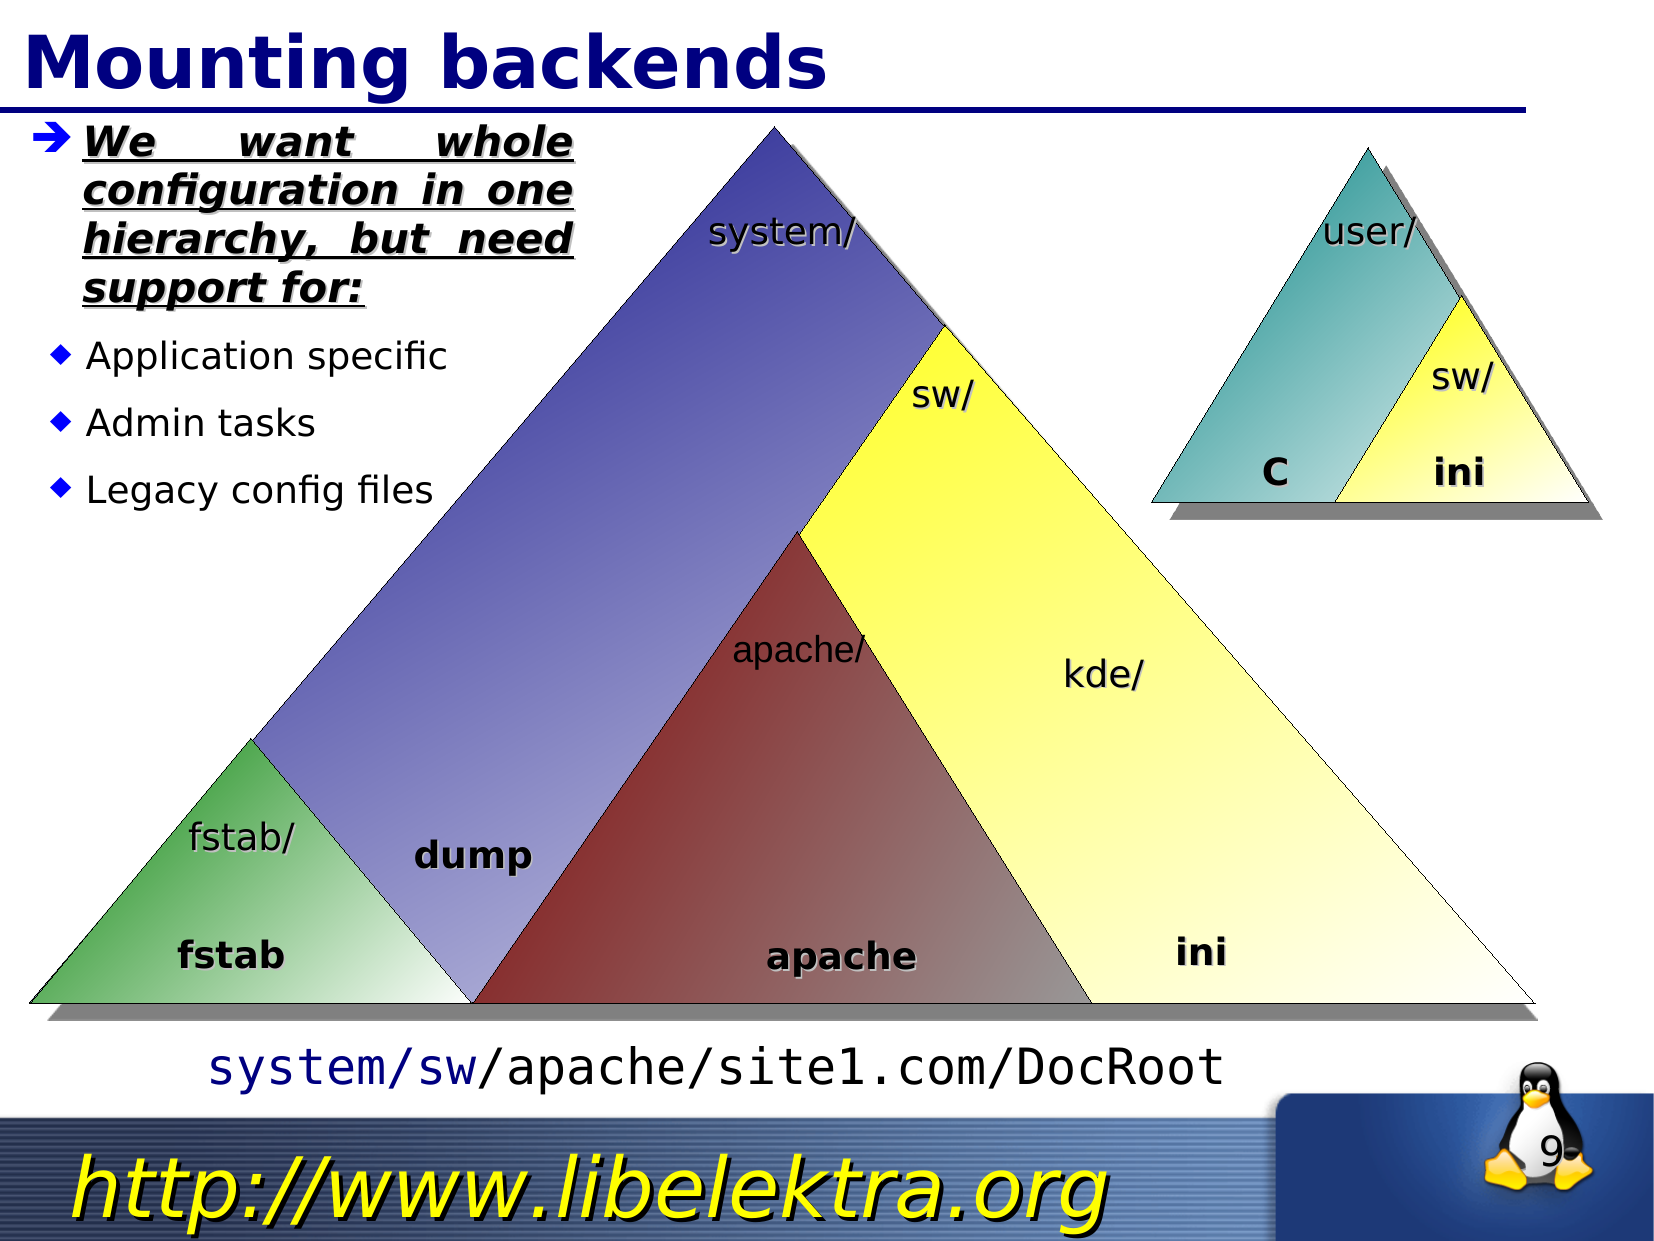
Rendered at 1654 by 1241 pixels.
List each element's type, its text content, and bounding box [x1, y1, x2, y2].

text_box system/ [752, 206, 857, 251]
text_box apache [765, 932, 918, 976]
text_box Mounting backends [22, 14, 1611, 111]
list We want whole configuration in one hierarchy, but need support for: Application specific Admin tasks Legacy config files [0, 110, 752, 520]
text_box apache/ [732, 625, 866, 668]
text_box kde/ [1062, 649, 1145, 694]
text_box system/sw/apache/site1.com/DocRoot [206, 1034, 1227, 1093]
picture [0, 1061, 1654, 1241]
text_box C [1261, 447, 1290, 492]
text_box [752, 126, 842, 206]
text_box fstab [177, 930, 286, 975]
text_box ini [1433, 447, 1486, 492]
text_box user/ [1322, 206, 1417, 251]
text_box <Nummer> [1312, 1122, 1566, 1178]
text_box sw/ [1431, 352, 1495, 396]
text_box dump [413, 830, 533, 875]
text_box ini [1175, 927, 1228, 971]
text_box [1151, 223, 1589, 503]
text_box [29, 223, 1536, 1004]
text_box [1332, 147, 1404, 206]
text_box fstab/ [188, 812, 296, 857]
text_box sw/ [911, 369, 975, 414]
